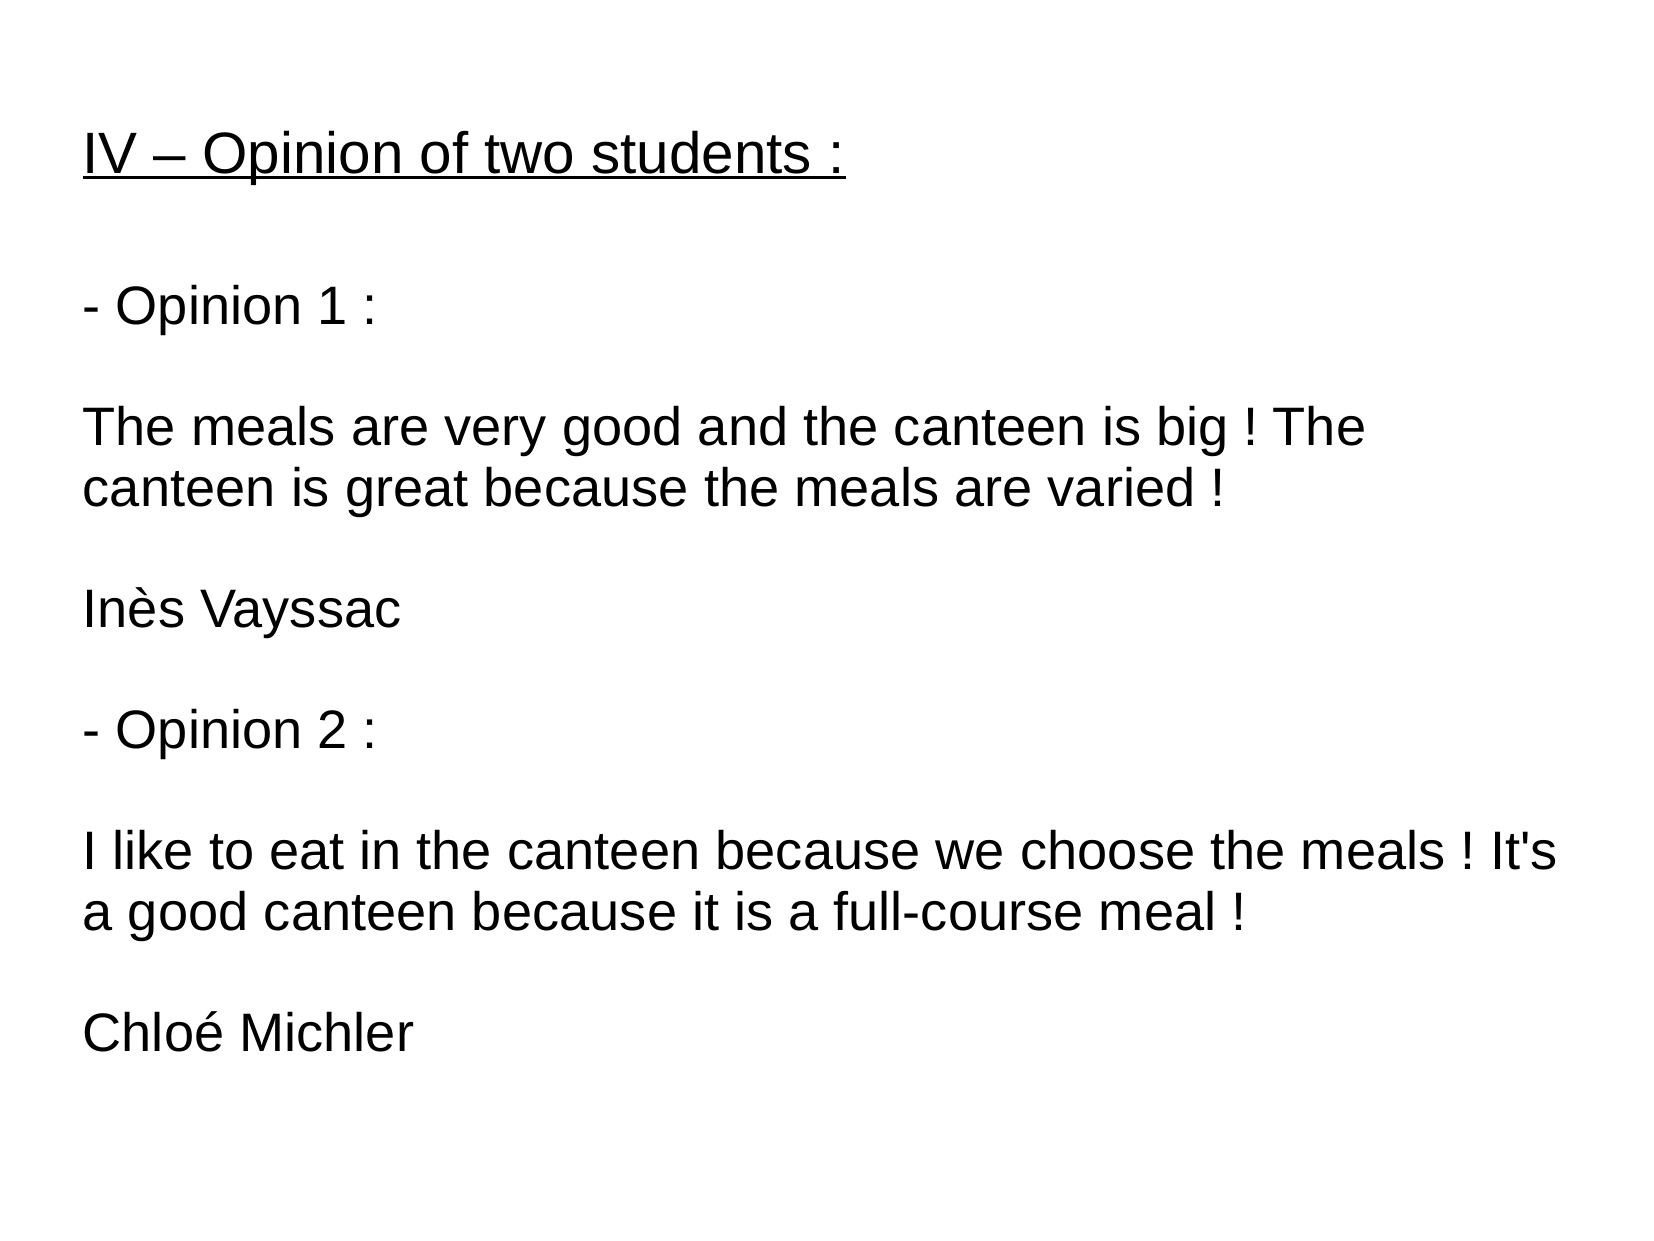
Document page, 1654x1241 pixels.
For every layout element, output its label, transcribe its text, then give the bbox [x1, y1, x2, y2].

title IV – Opinion of two students : [82, 49, 1571, 257]
subtitle - Opinion 1 : The meals are very good and the canteen is big ! The canteen is great because the meals are varied ! Inès Vayssac - Opinion 2 : I like to eat in the canteen because we choose the meals ! It's a good canteen because it is a full-course meal ! Chloé Michler [82, 275, 1571, 1124]
